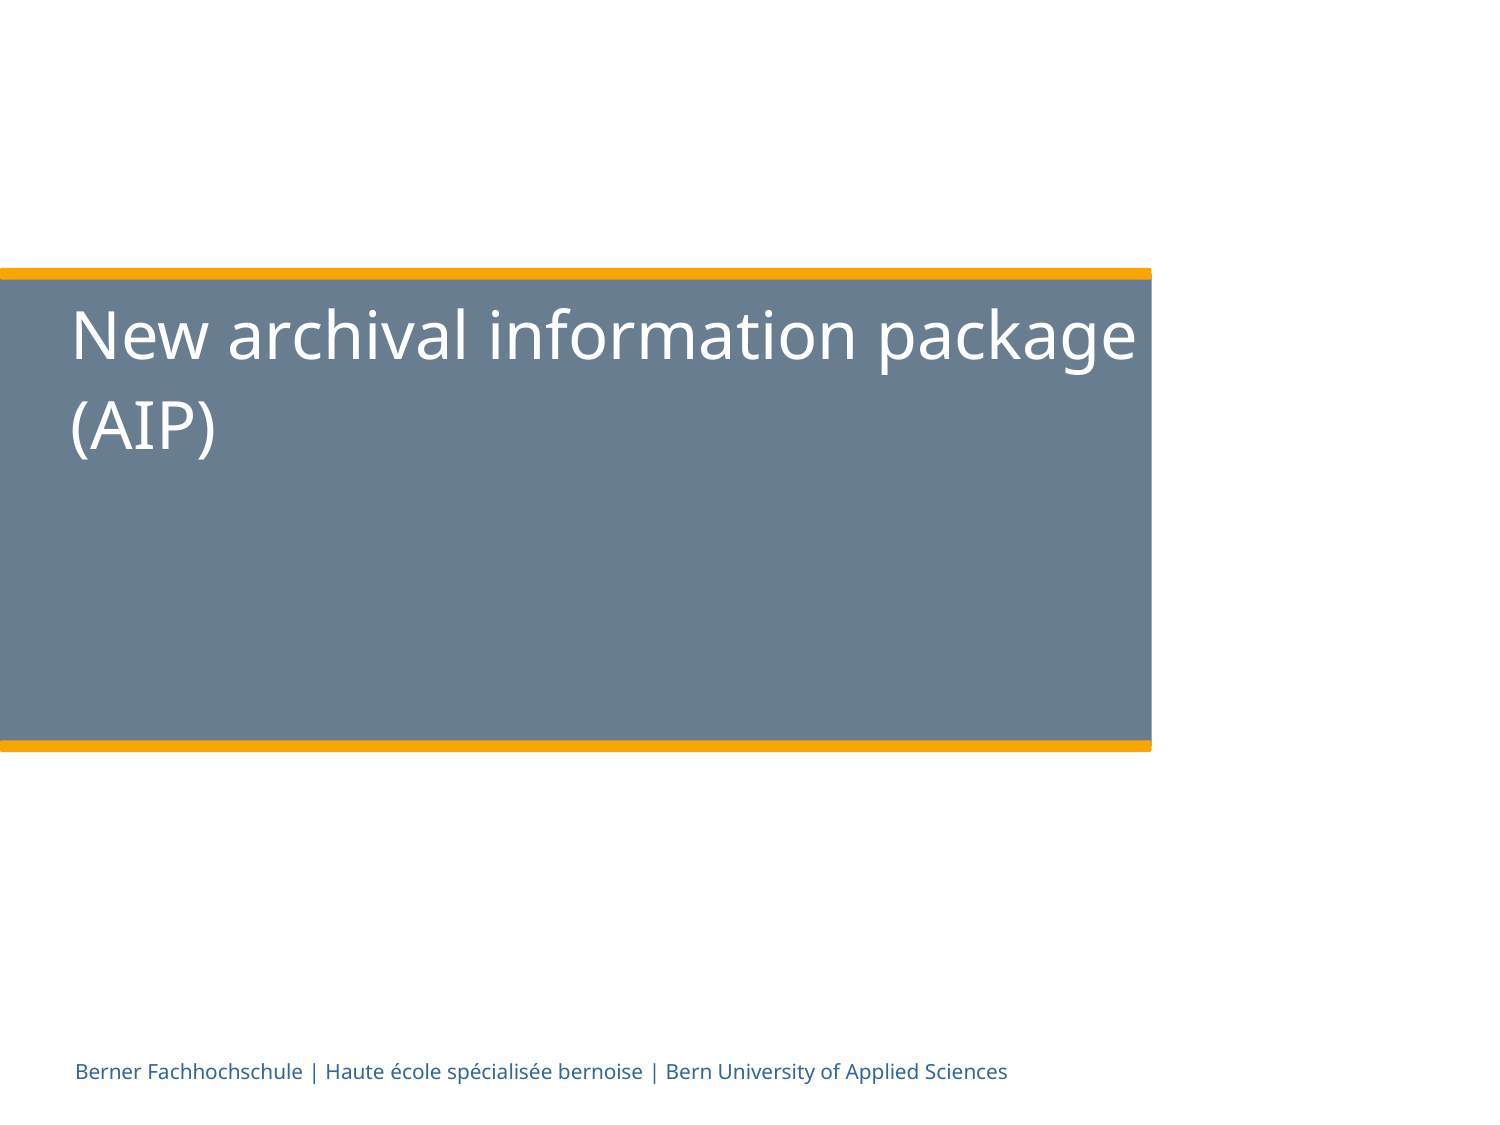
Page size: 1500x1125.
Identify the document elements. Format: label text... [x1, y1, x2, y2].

title New archival information package (AIP) [70, 276, 1152, 482]
